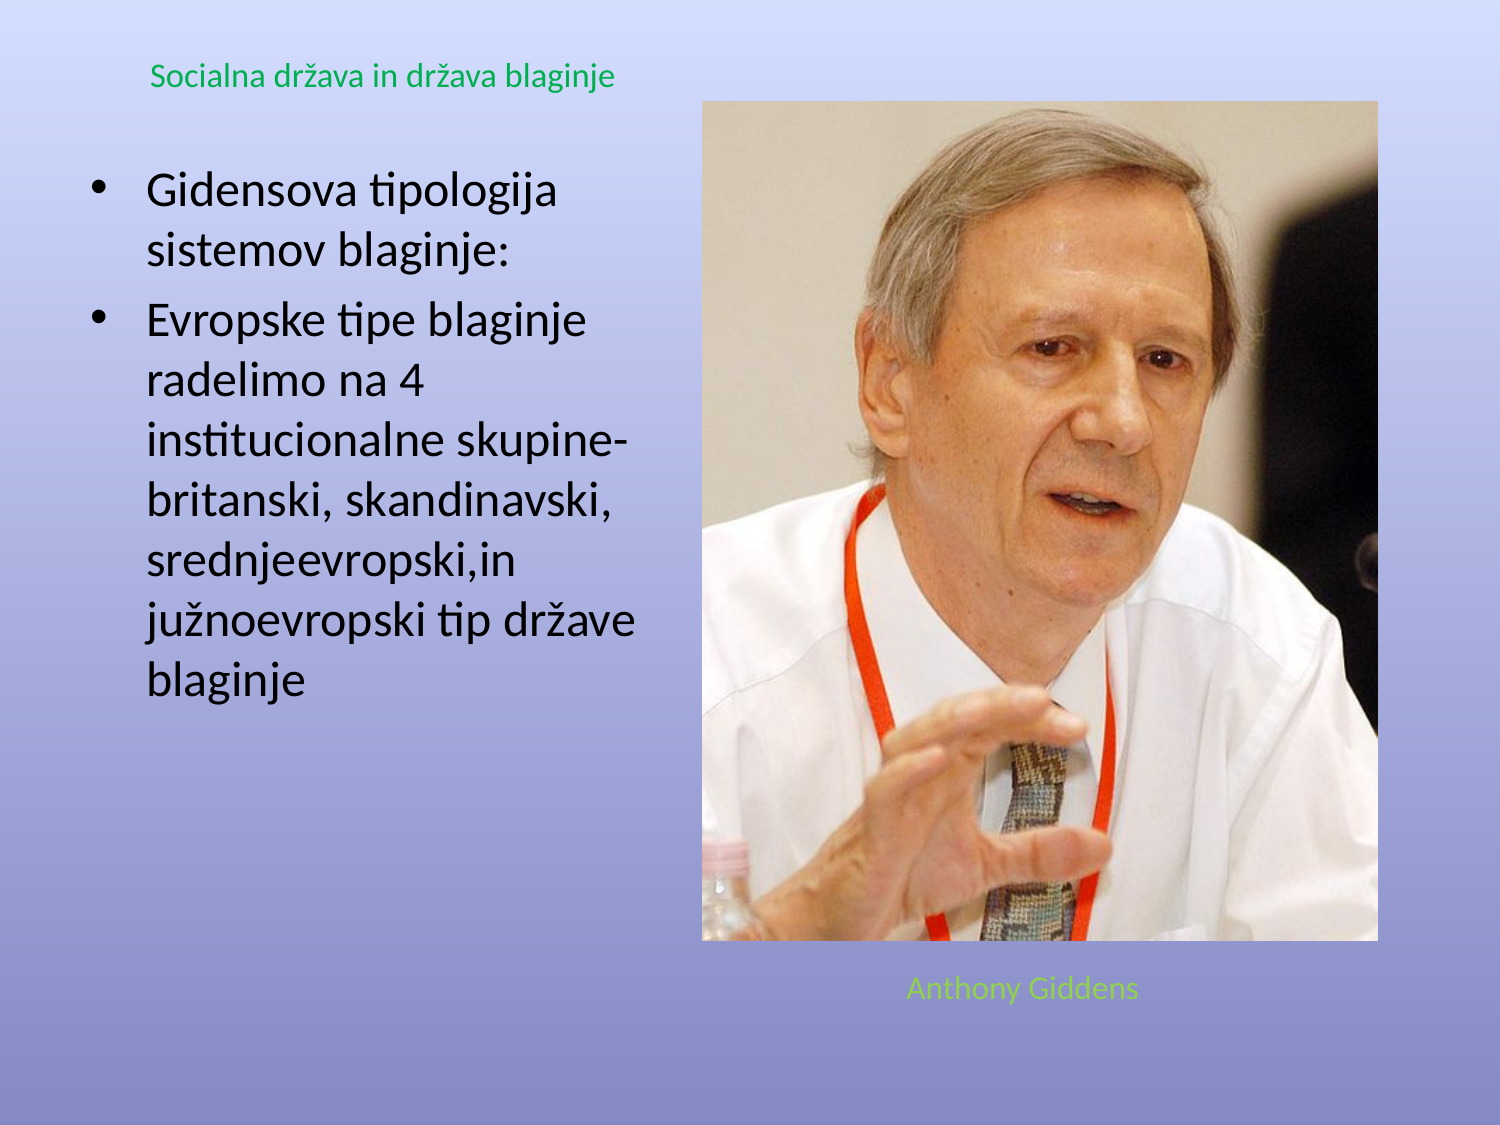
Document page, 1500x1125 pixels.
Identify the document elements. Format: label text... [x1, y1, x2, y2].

picture [702, 101, 1378, 941]
title Socialna država in država blaginje [75, 45, 691, 102]
text_box Anthony Giddens [891, 958, 1258, 1014]
list Gidensova tipologija sistemov blaginje: Evropske tipe blaginje radelimo na 4 institucionalne skupine- britanski, skandinavski, srednjeevropski,in južnoevropski tip države blaginje [75, 148, 727, 1005]
